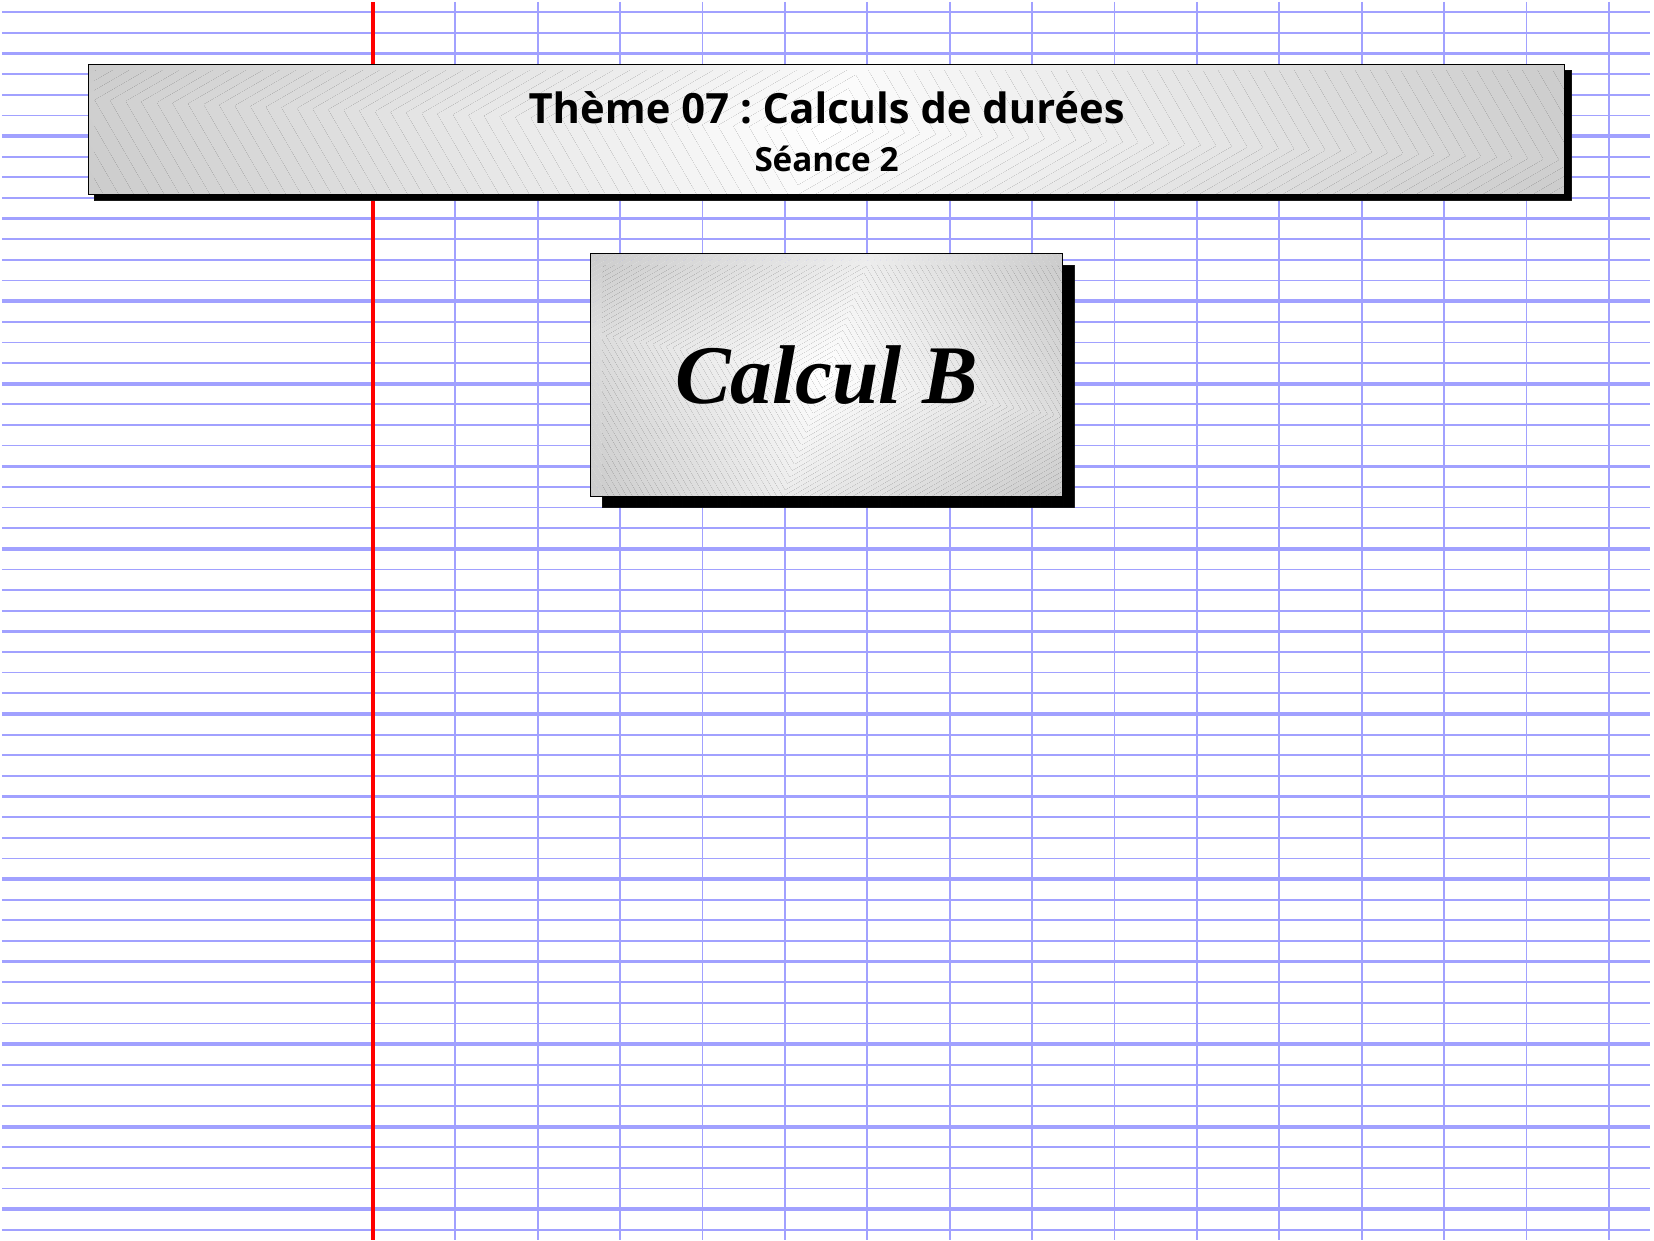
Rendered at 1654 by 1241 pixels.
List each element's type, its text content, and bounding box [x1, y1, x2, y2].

picture [0, 0, 1654, 1241]
text_box Calcul B [590, 253, 1063, 497]
text_box Thème 07 : Calculs de durées Séance 2 [88, 64, 1565, 195]
